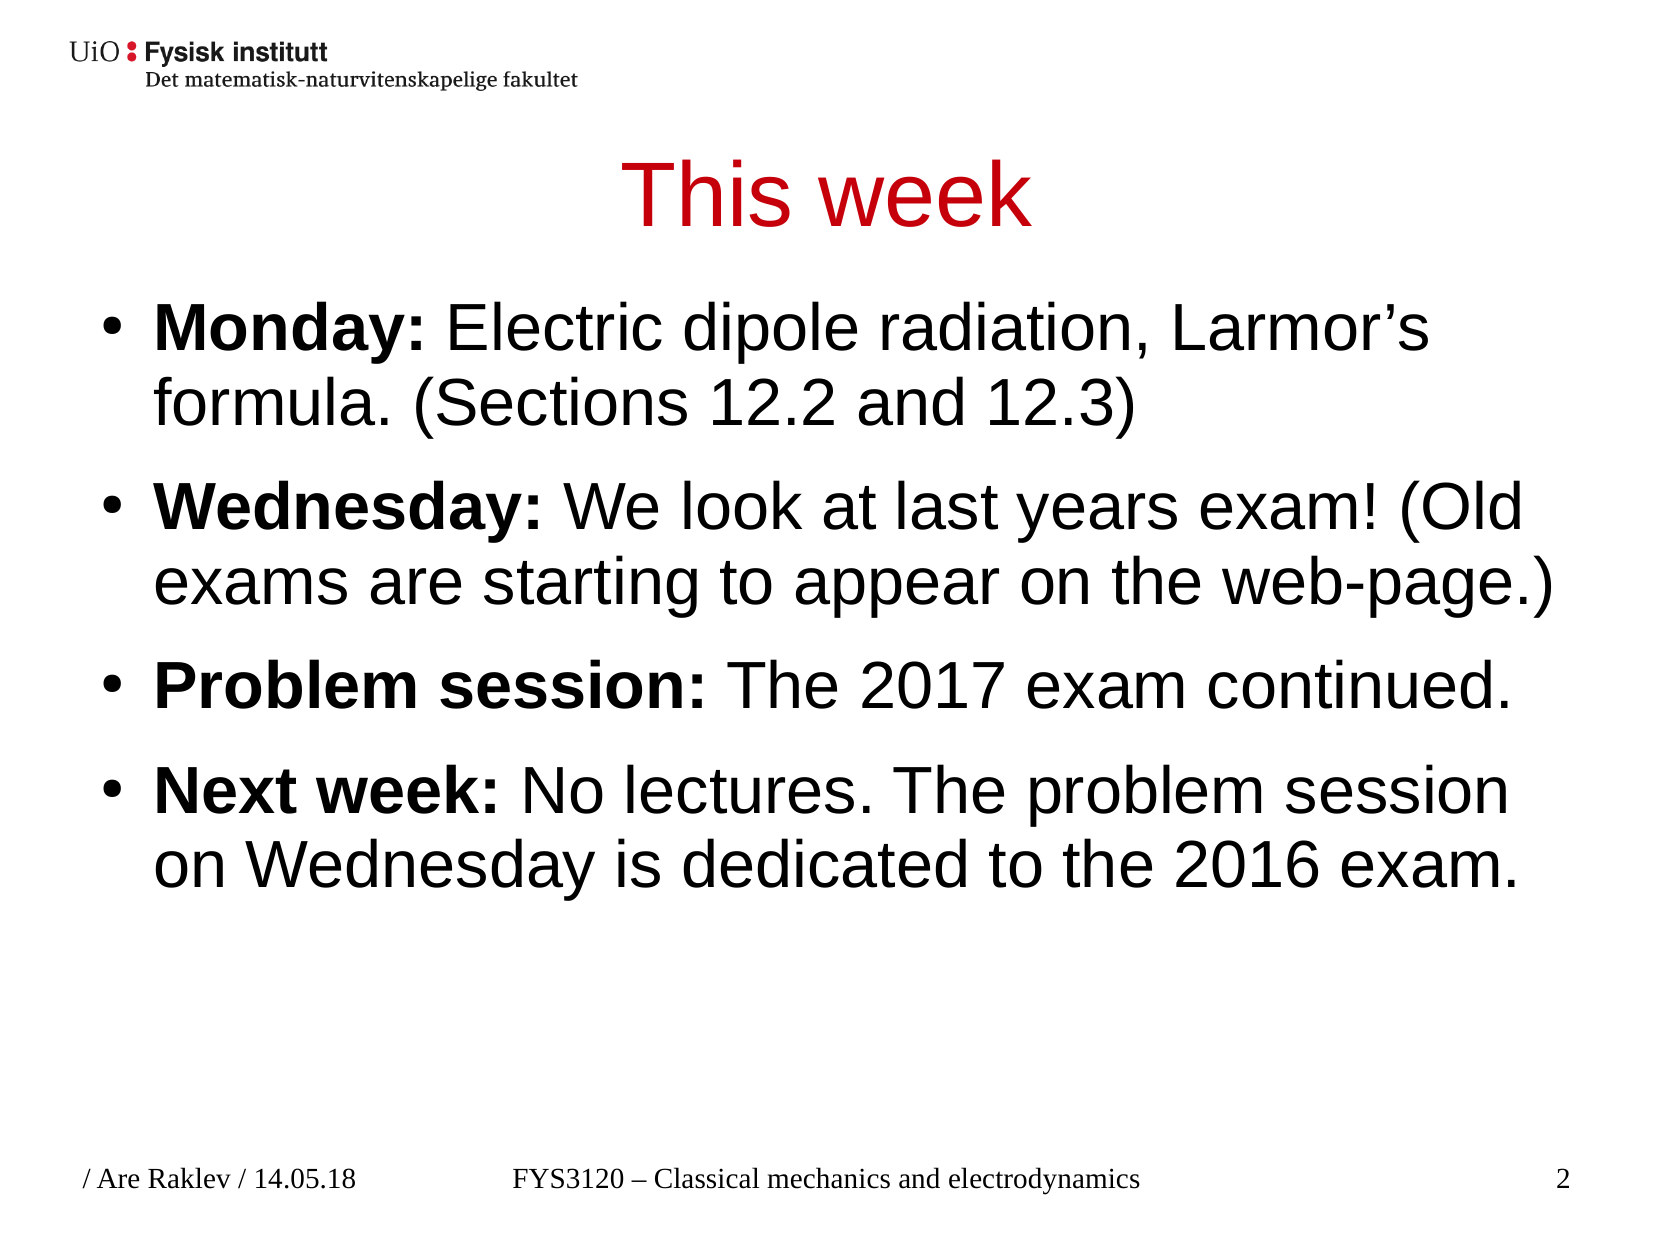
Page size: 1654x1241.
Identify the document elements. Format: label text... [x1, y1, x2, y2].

list Monday: Electric dipole radiation, Larmor’s formula. (Sections 12.2 and 12.3) Wednesday: We look at last years exam! (Old exams are starting to appear on the web-page.) Problem session: The 2017 exam continued. Next week: No lectures. The problem session on Wednesday is dedicated to the 2016 exam. [82, 290, 1576, 1193]
title This week [82, 90, 1571, 290]
picture [68, 37, 581, 93]
